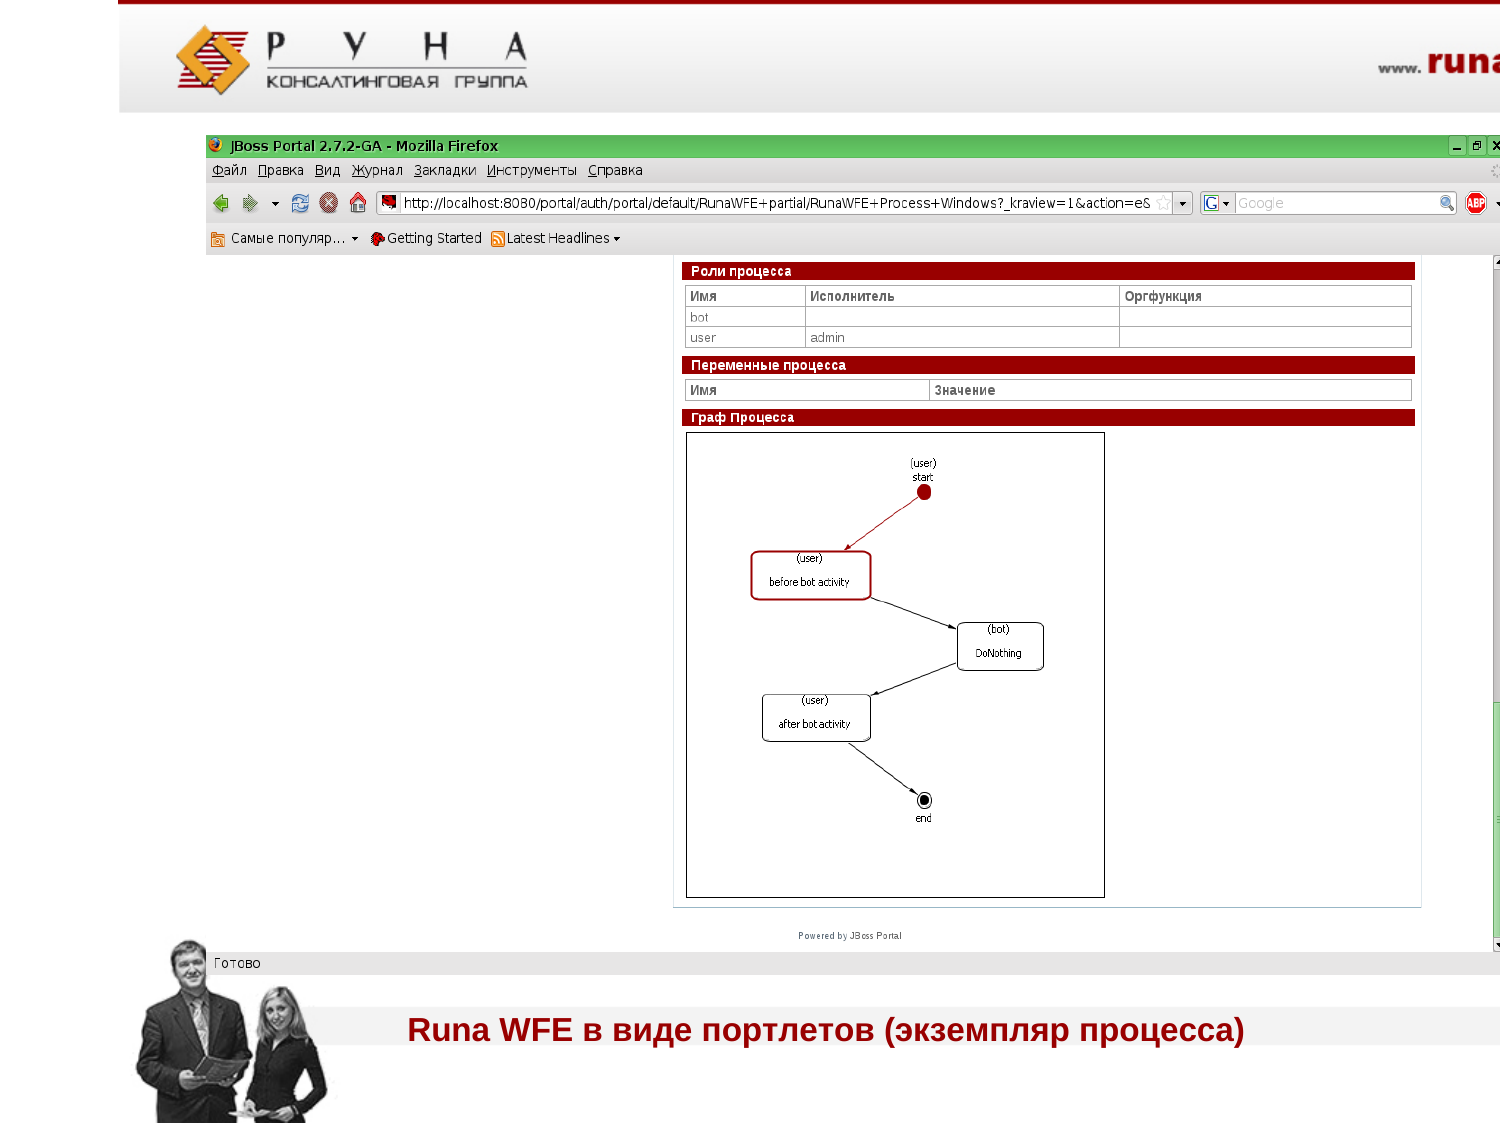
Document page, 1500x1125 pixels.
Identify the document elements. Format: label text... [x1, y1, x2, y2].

picture [118, 0, 1500, 1123]
text_box Runa WFE в виде портлетов (экземпляр процесса) [177, 1000, 1477, 1048]
